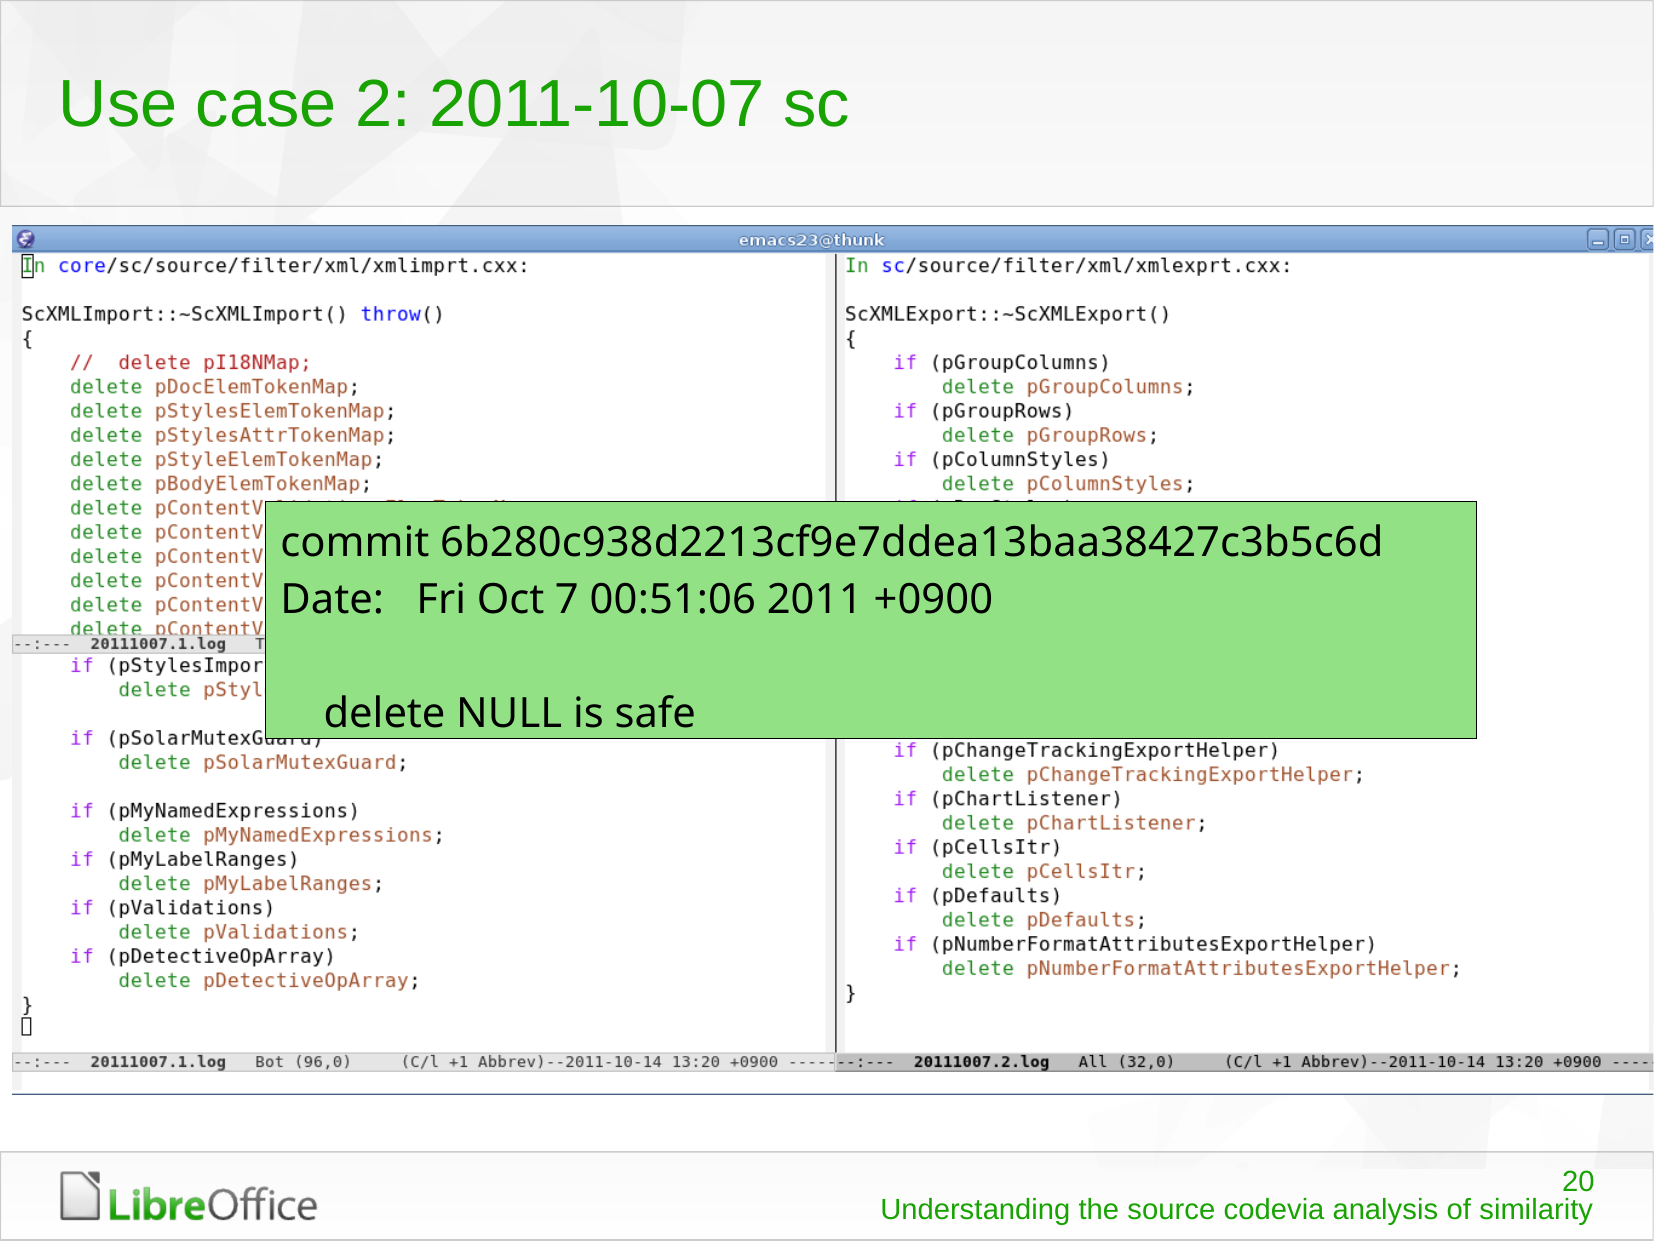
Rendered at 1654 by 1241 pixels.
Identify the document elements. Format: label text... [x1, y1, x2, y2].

text_box commit 6b280c938d2213cf9e7ddea13baa38427c3b5c6d Date: Fri Oct 7 00:51:06 2011 +0900 delete NULL is safe [265, 501, 1477, 739]
picture [41, 1152, 337, 1240]
title Use case 2: 2011-10-07 sc [59, 29, 1595, 178]
picture [0, 0, 1654, 1169]
